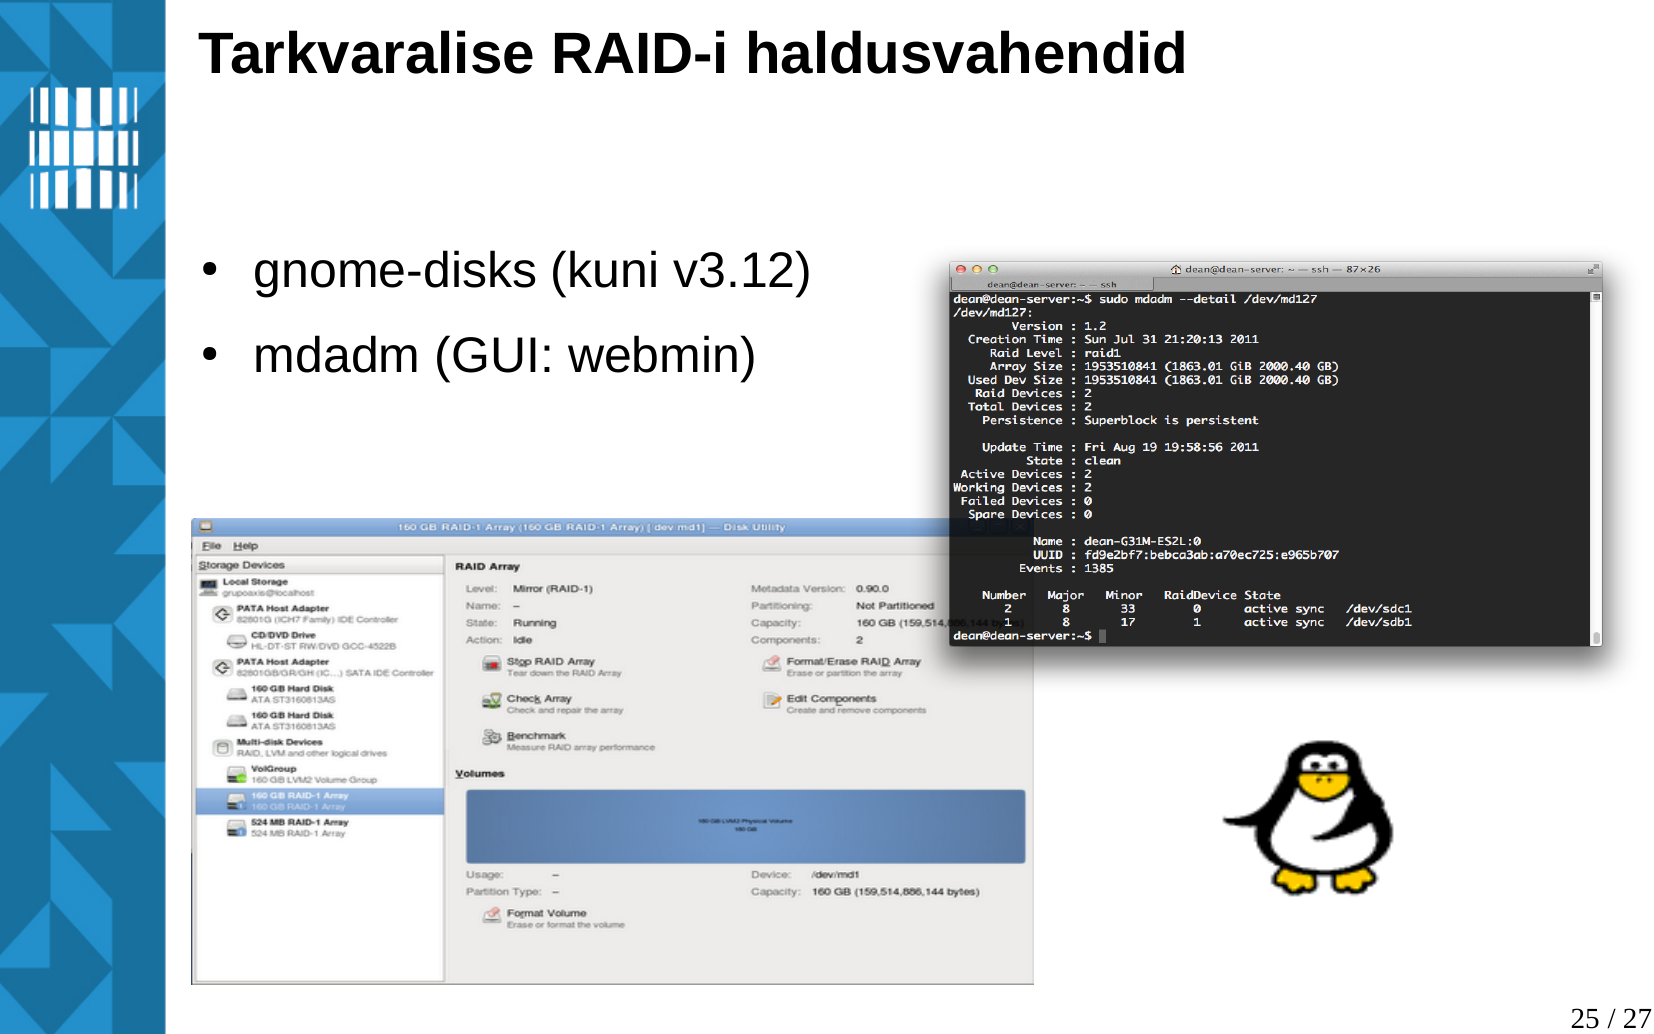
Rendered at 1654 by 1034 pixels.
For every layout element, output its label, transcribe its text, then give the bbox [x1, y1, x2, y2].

picture [191, 238, 1648, 985]
list gnome-disks (kuni v3.12) mdadm (GUI: webmin) [183, 241, 886, 426]
title Tarkvaralise RAID-i haldusvahendid [198, 11, 1601, 95]
picture [1210, 718, 1436, 906]
